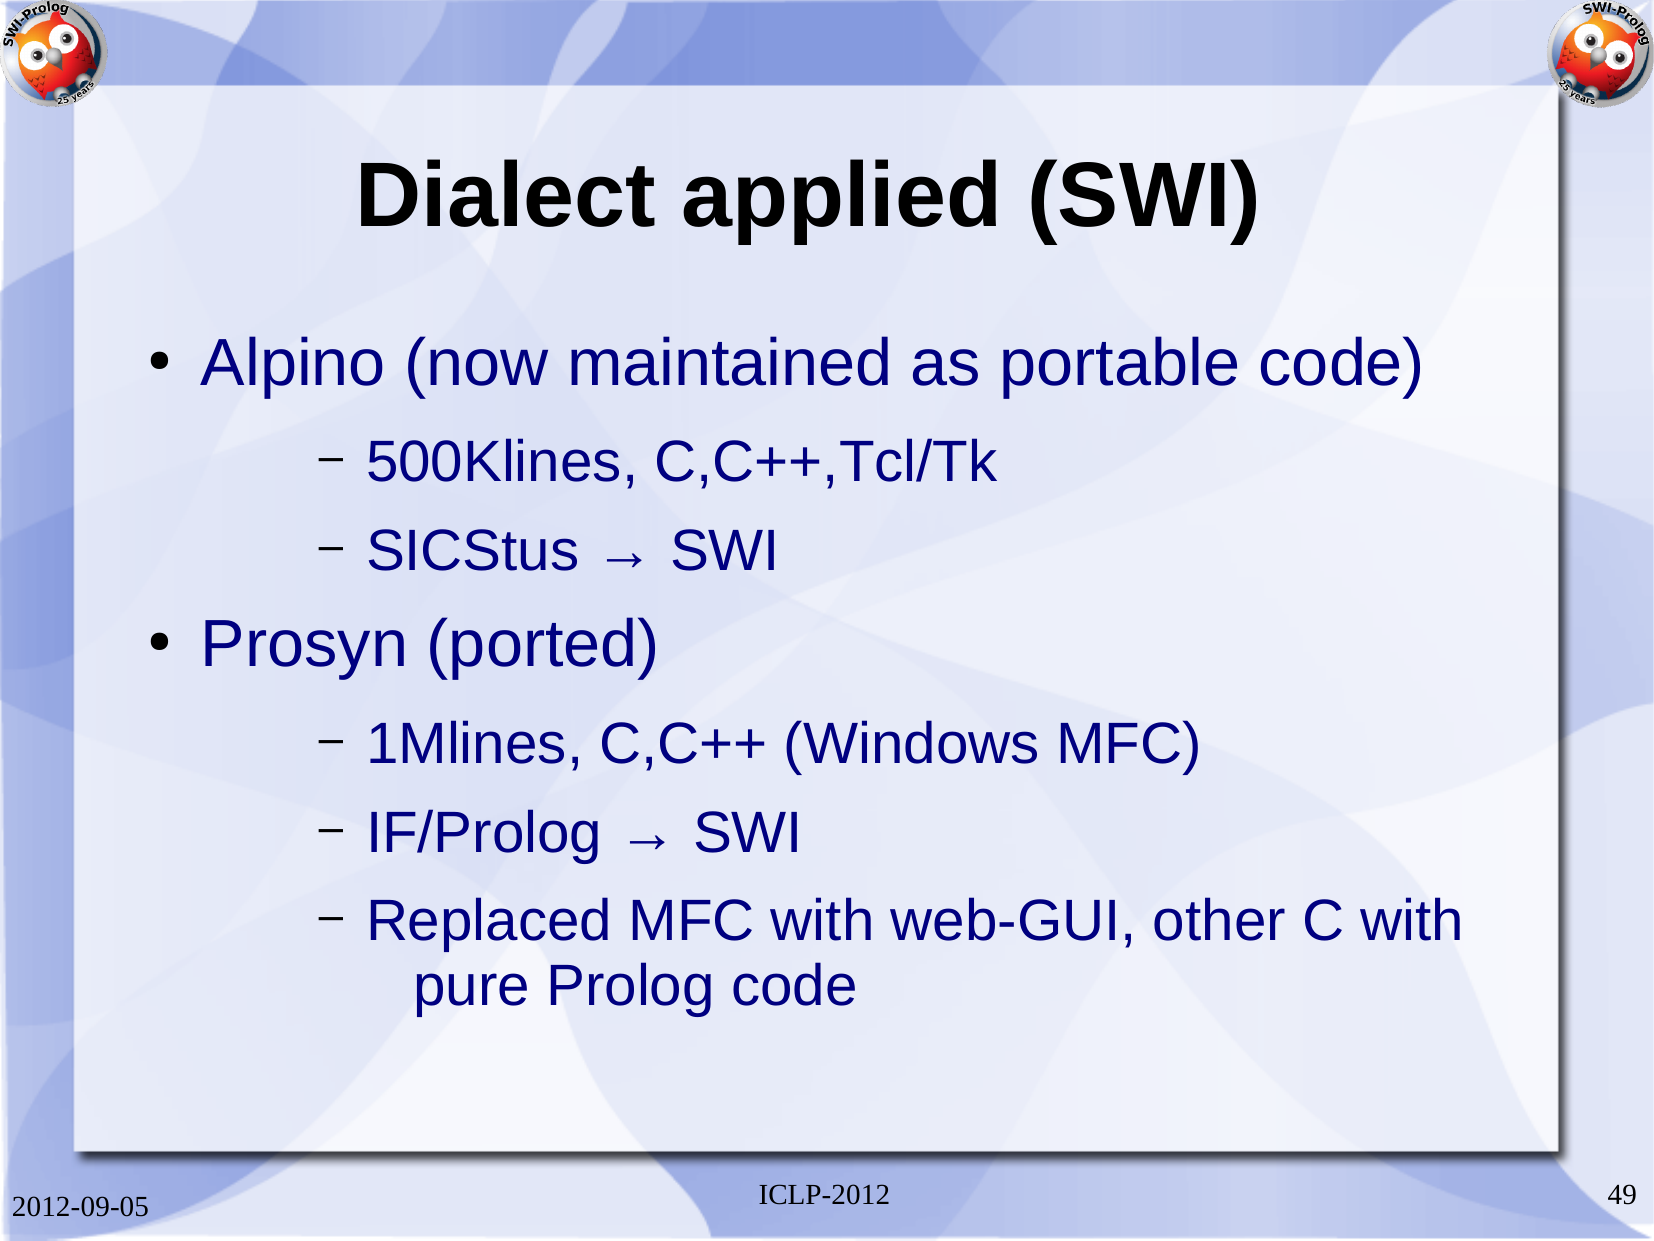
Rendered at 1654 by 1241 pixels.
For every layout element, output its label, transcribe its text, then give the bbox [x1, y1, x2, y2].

list Alpino (now maintained as portable code) 500Klines, C,C++,Tcl/Tk SICStus → SWI Prosyn (ported) 1Mlines, C,C++ (Windows MFC) IF/Prolog → SWI Replaced MFC with web-GUI, other C with pure Prolog code [129, 324, 1489, 1045]
picture [0, 0, 1654, 1241]
title Dialect applied (SWI) [82, 90, 1536, 298]
